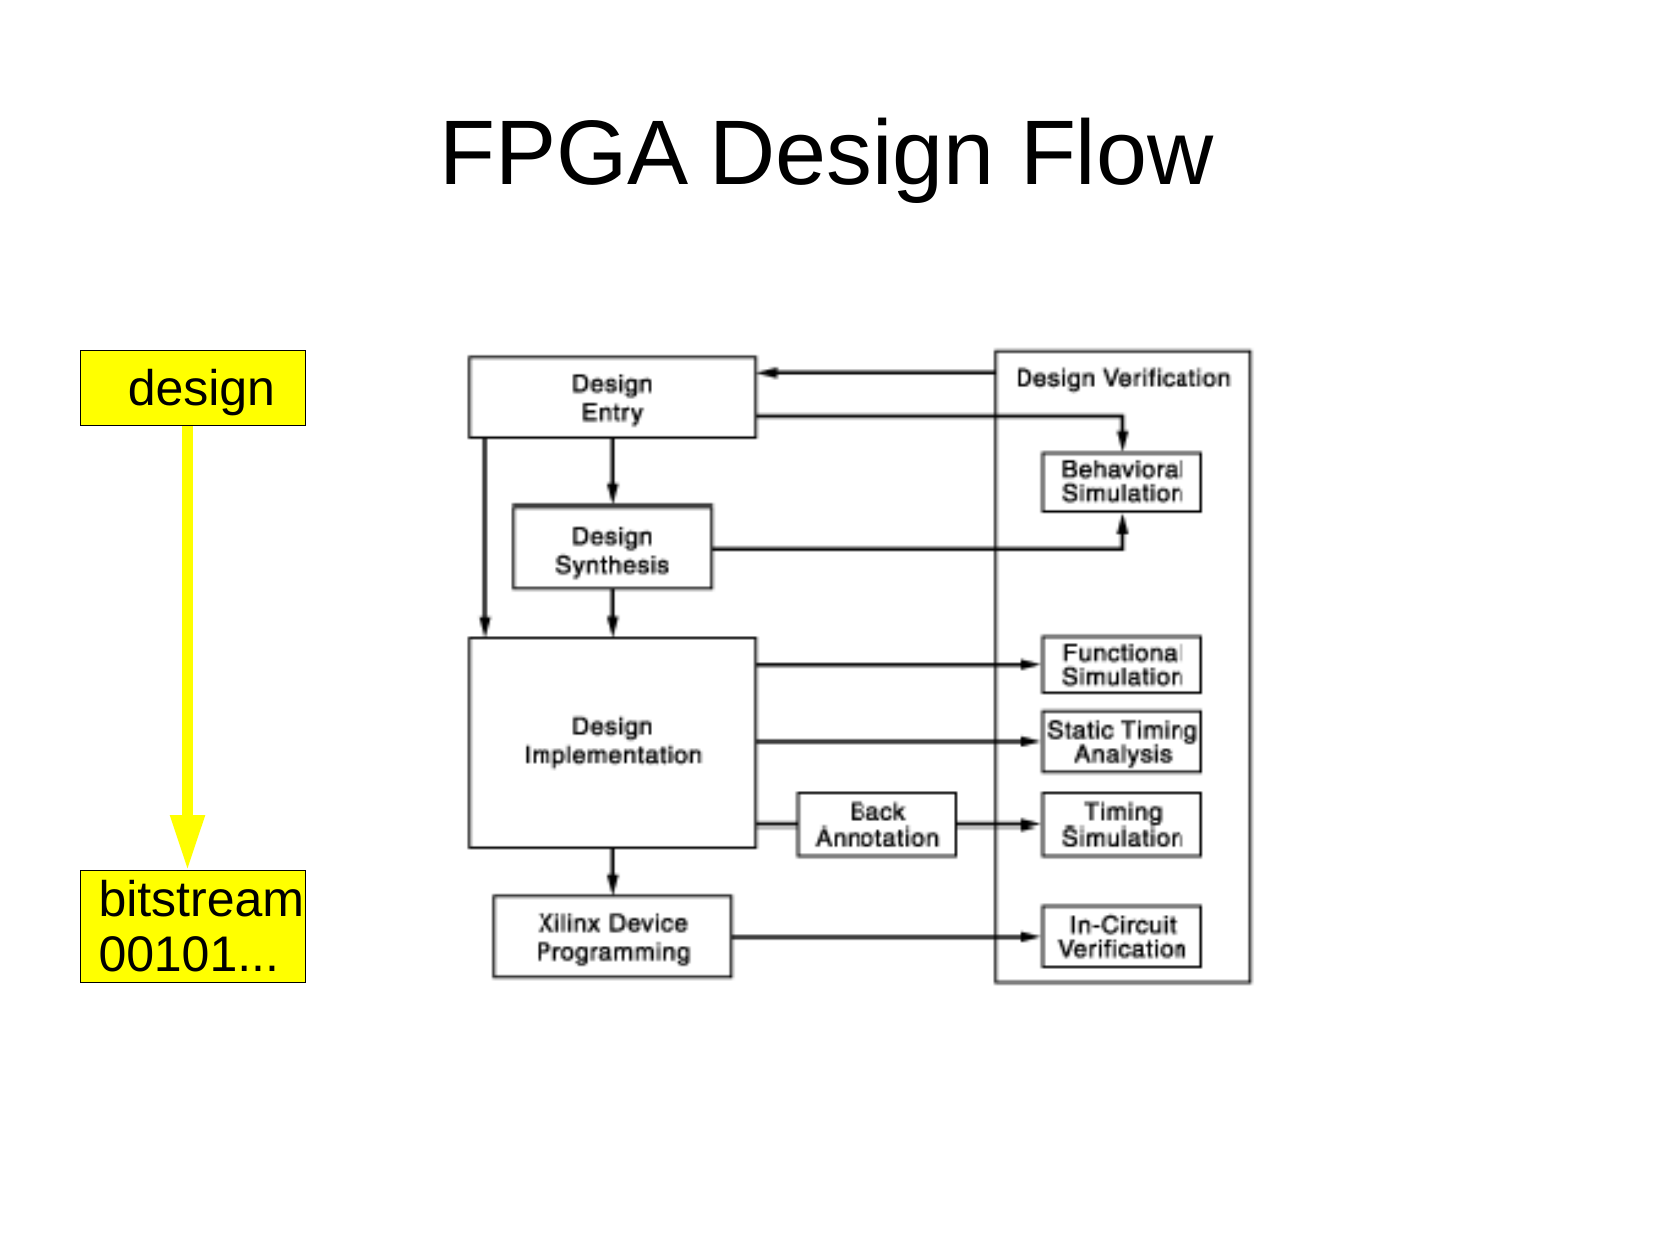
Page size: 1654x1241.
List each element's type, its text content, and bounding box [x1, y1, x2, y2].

text_box bitstream 00101... [80, 870, 306, 983]
picture [439, 337, 1303, 1007]
title FPGA Design Flow [82, 49, 1571, 257]
text_box design [80, 350, 306, 426]
